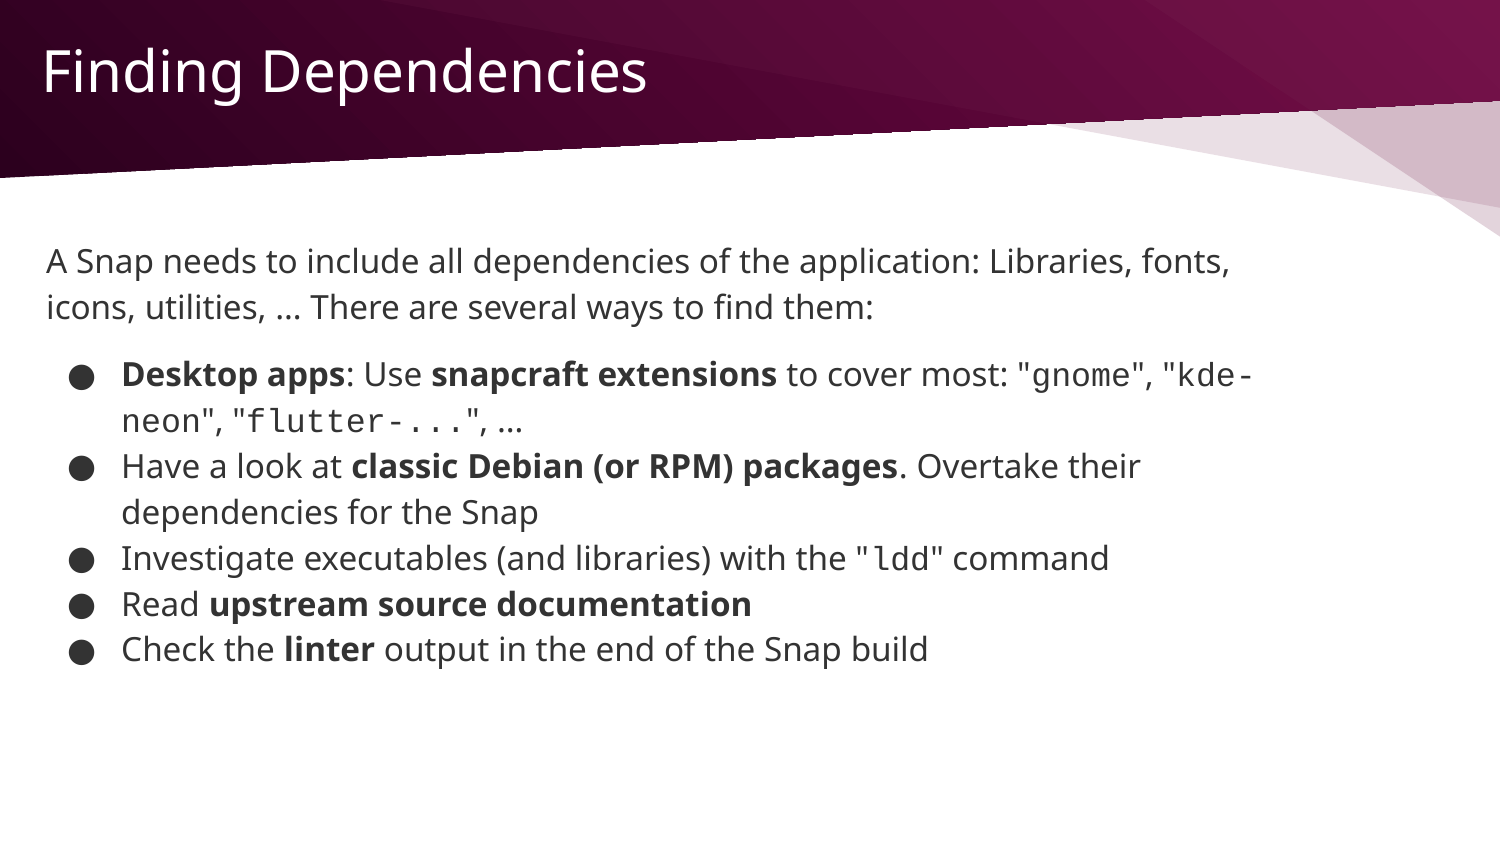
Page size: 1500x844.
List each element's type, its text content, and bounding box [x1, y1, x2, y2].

list A Snap needs to include all dependencies of the application: Libraries, fonts, icons, utilities, … There are several ways to find them: Desktop apps: Use snapcraft extensions to cover most: "gnome", "kde-neon", "flutter-...", … Have a look at classic Debian (or RPM) packages. Overtake their dependencies for the Snap Investigate executables (and libraries) with the "ldd" command Read upstream source documentation Check the linter output in the end of the Snap build [35, 229, 1324, 789]
title Finding Dependencies [41, 5, 1336, 134]
